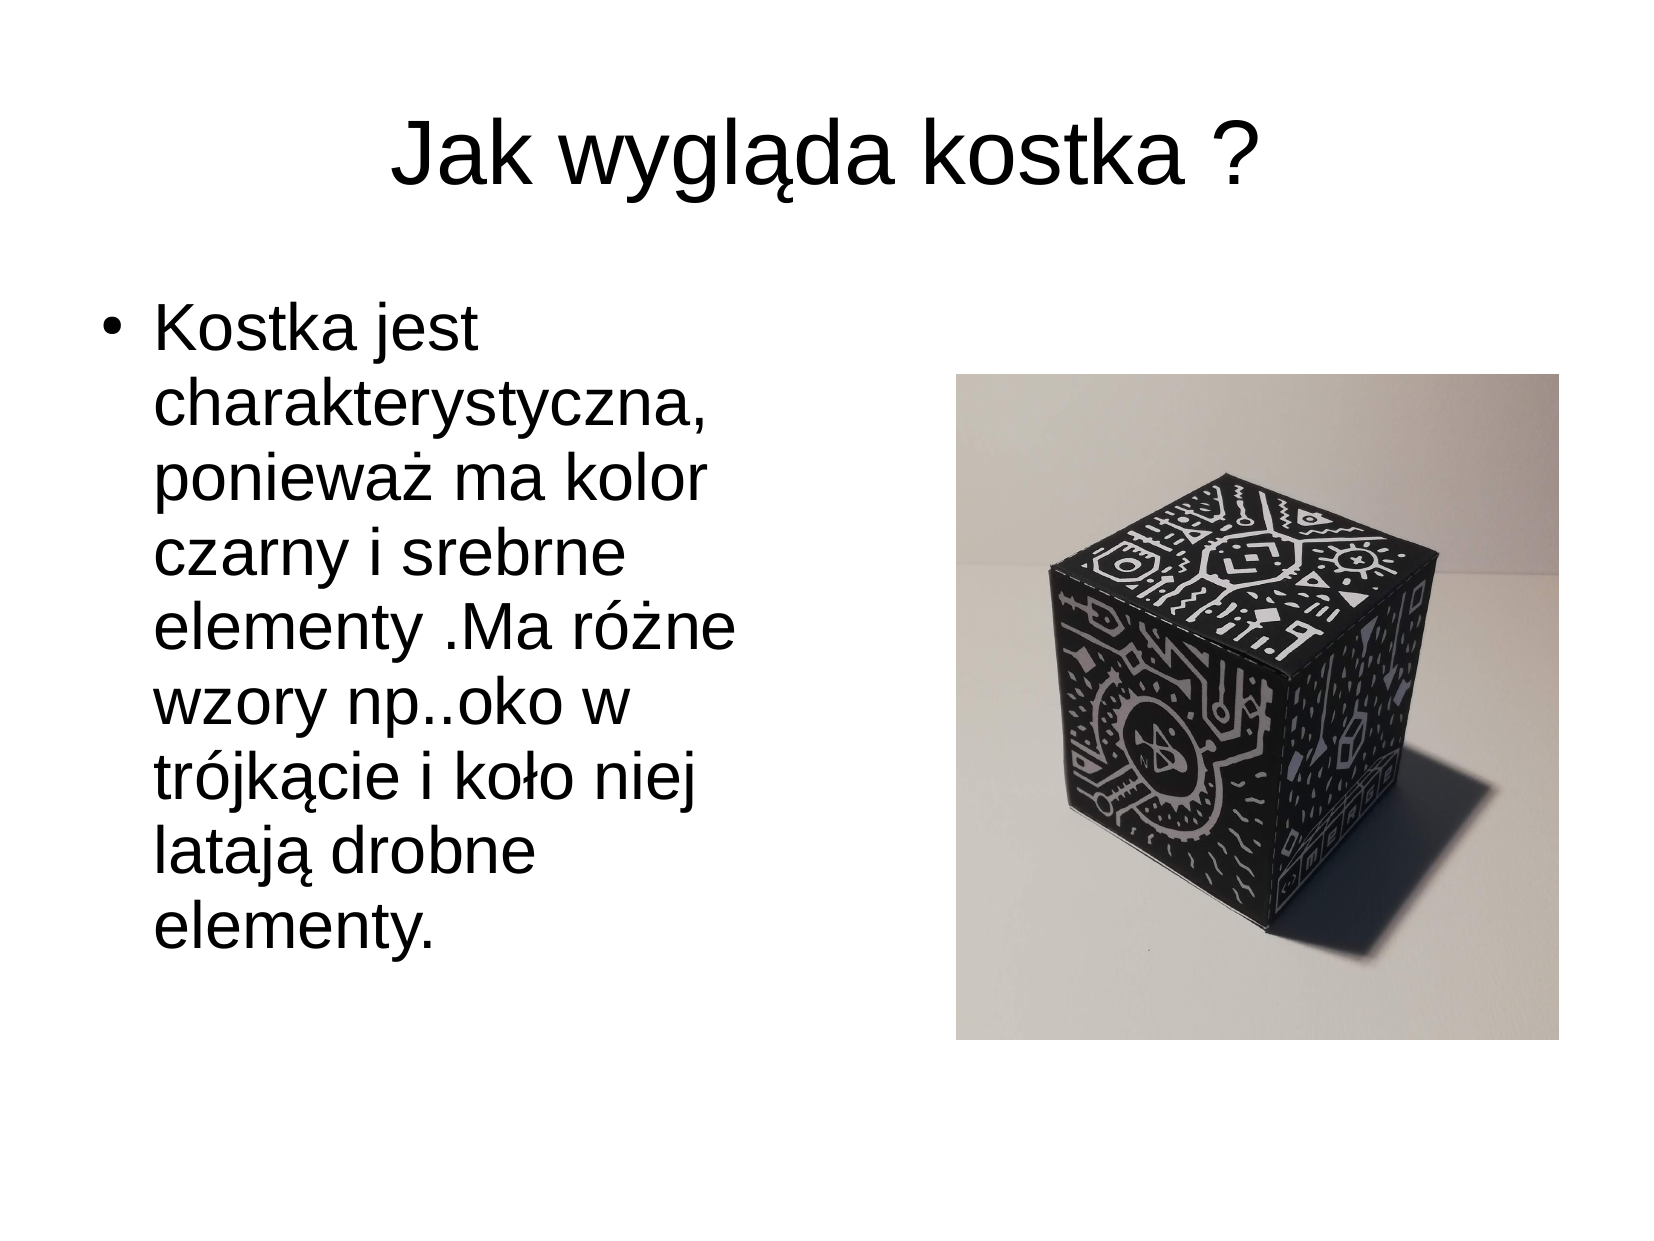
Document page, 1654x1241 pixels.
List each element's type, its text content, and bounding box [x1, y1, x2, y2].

list Kostka jest charakterystyczna, ponieważ ma kolor czarny i srebrne elementy .Ma różne wzory np..oko w trójkącie i koło niej latają drobne elementy. [82, 290, 809, 1109]
title Jak wygląda kostka ? [82, 49, 1571, 257]
picture [956, 374, 1559, 1040]
